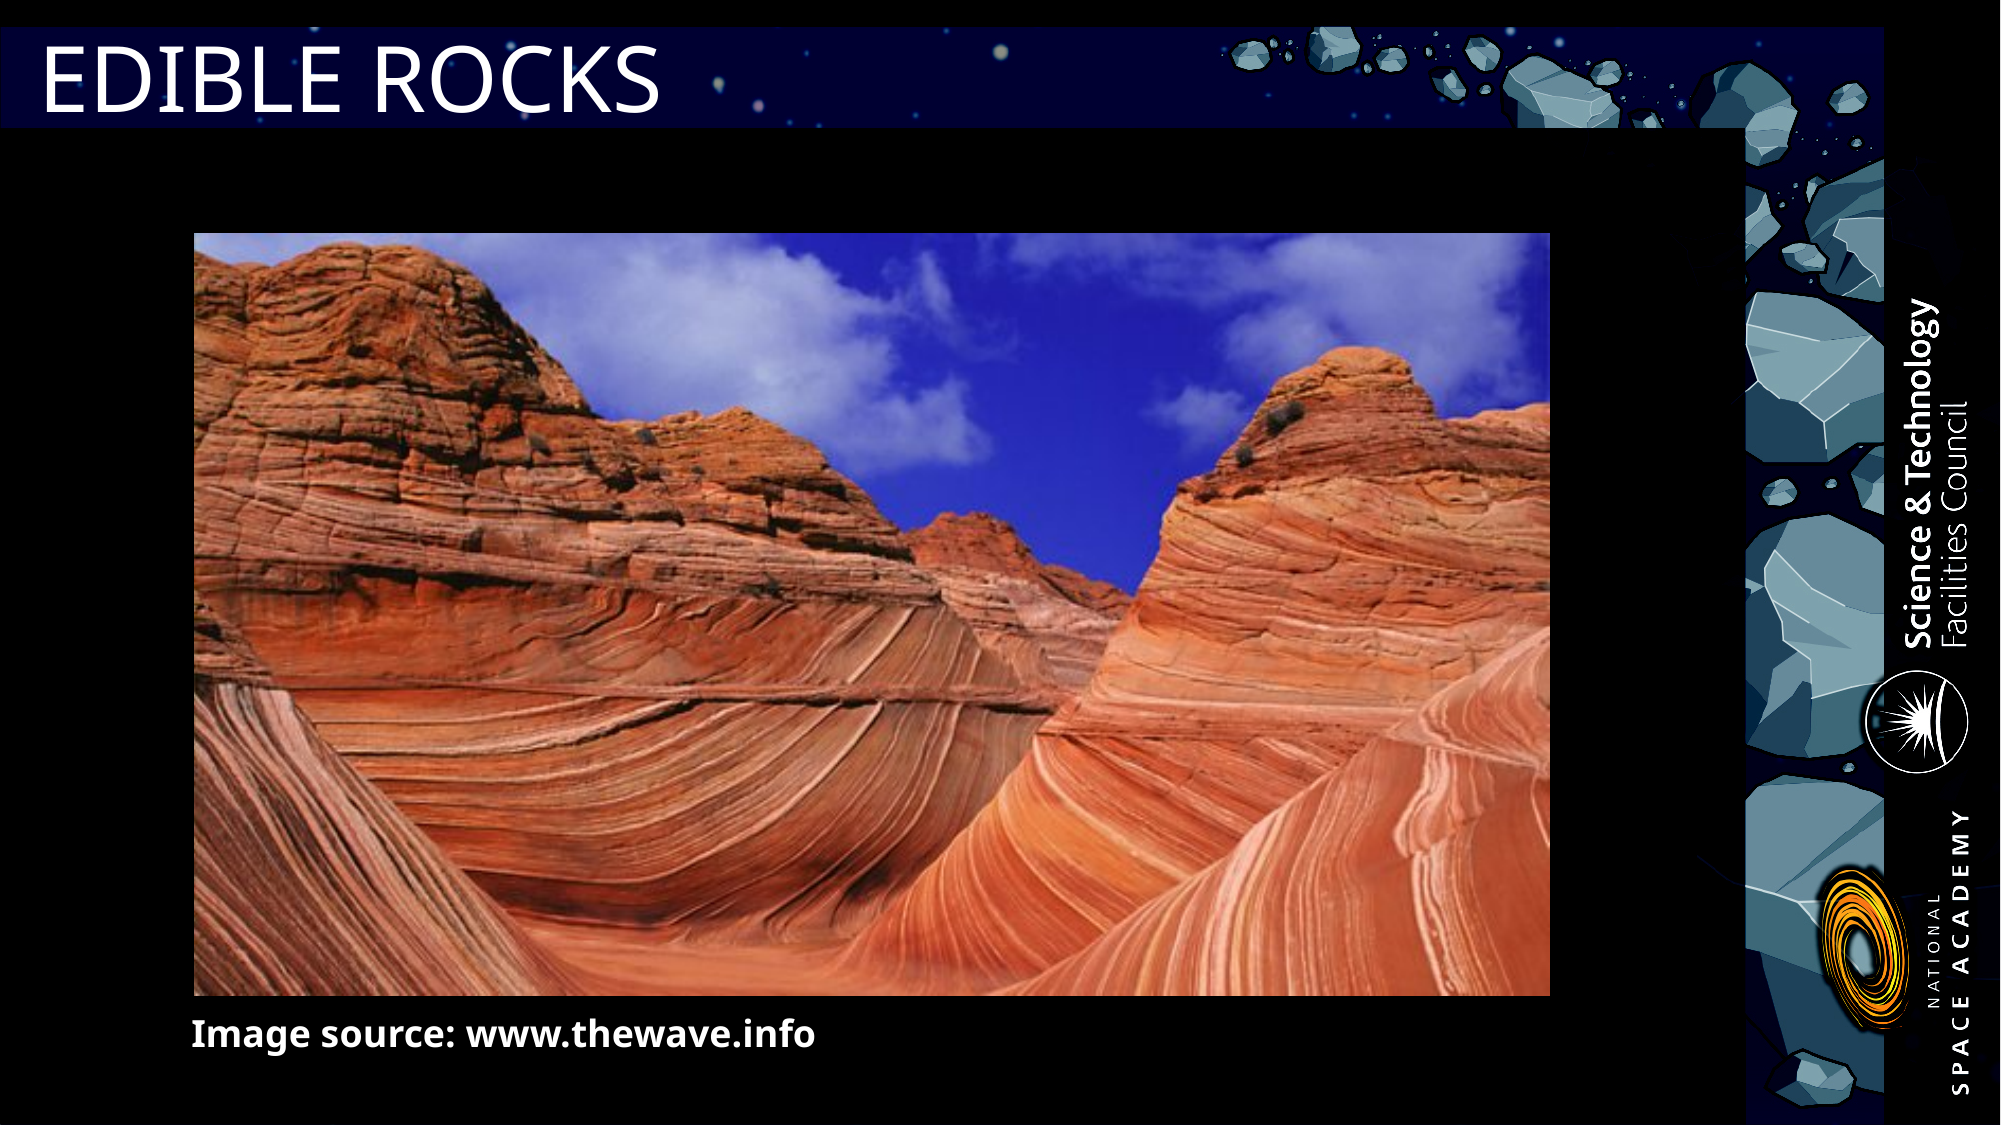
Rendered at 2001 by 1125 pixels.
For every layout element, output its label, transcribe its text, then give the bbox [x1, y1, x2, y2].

text_box Image source: www.thewave.info [176, 1003, 1173, 1063]
picture [194, 233, 1550, 996]
text_box EDIBLE ROCKS [23, 13, 670, 141]
